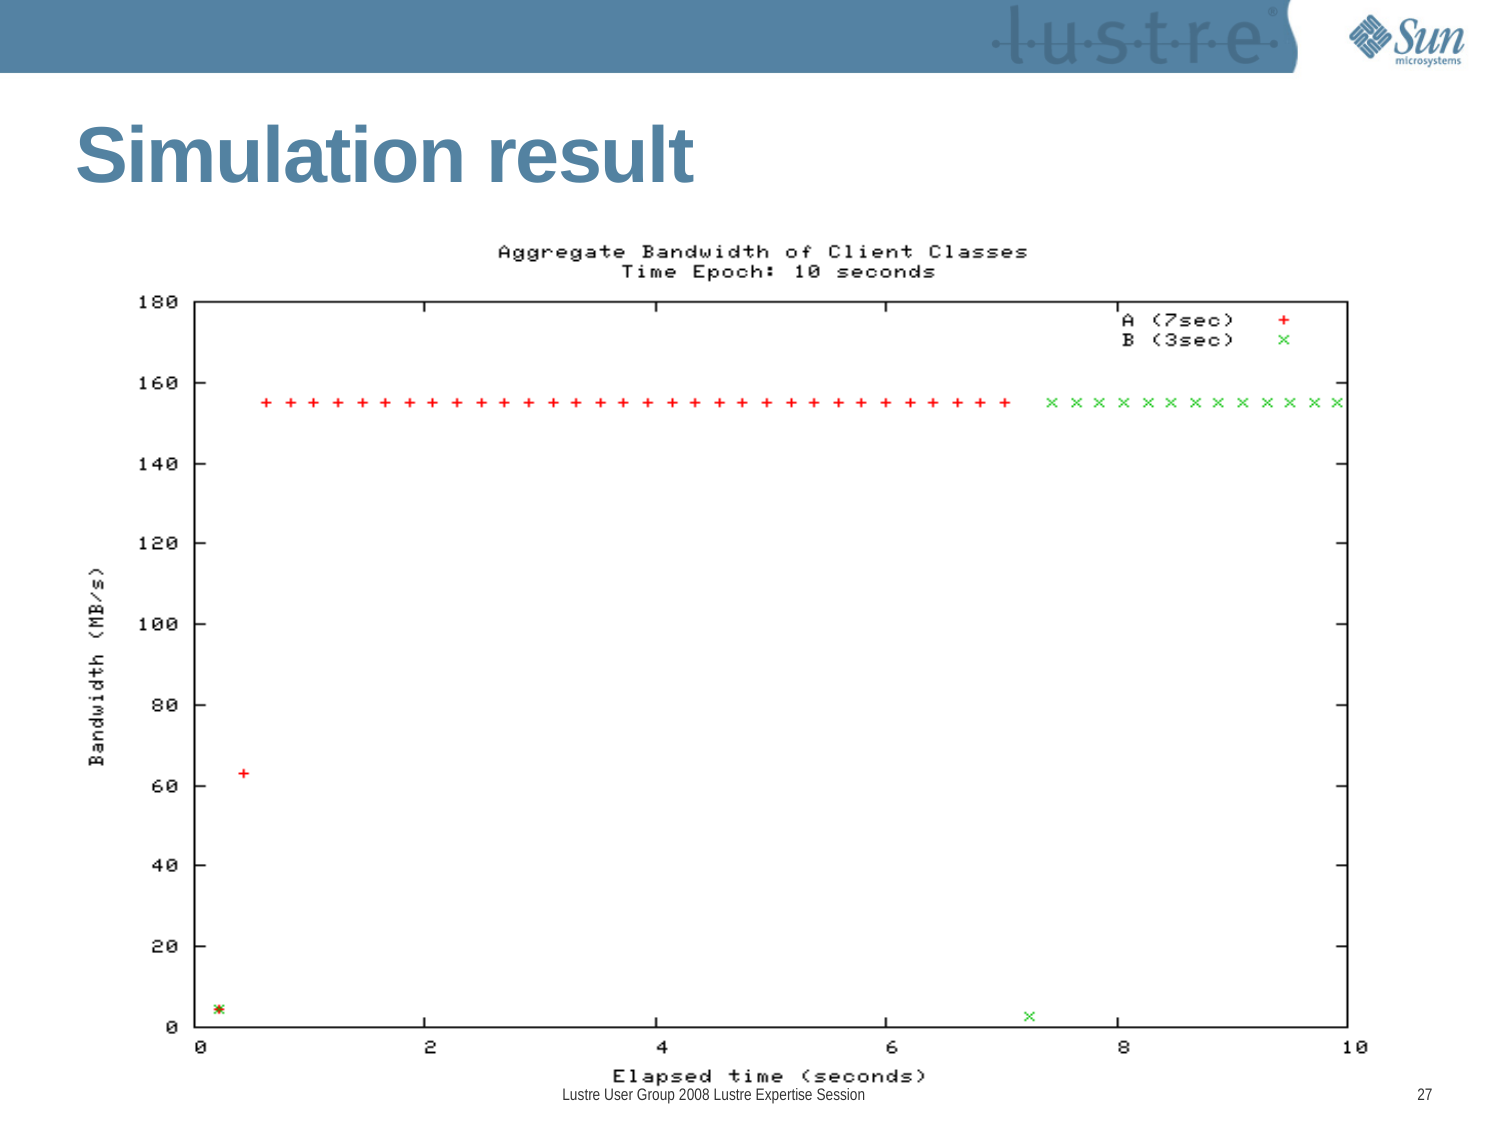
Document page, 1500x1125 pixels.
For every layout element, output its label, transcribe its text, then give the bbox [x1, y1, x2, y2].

title Simulation result [75, 123, 1437, 227]
picture [0, 0, 1500, 91]
picture [75, 224, 1388, 1088]
